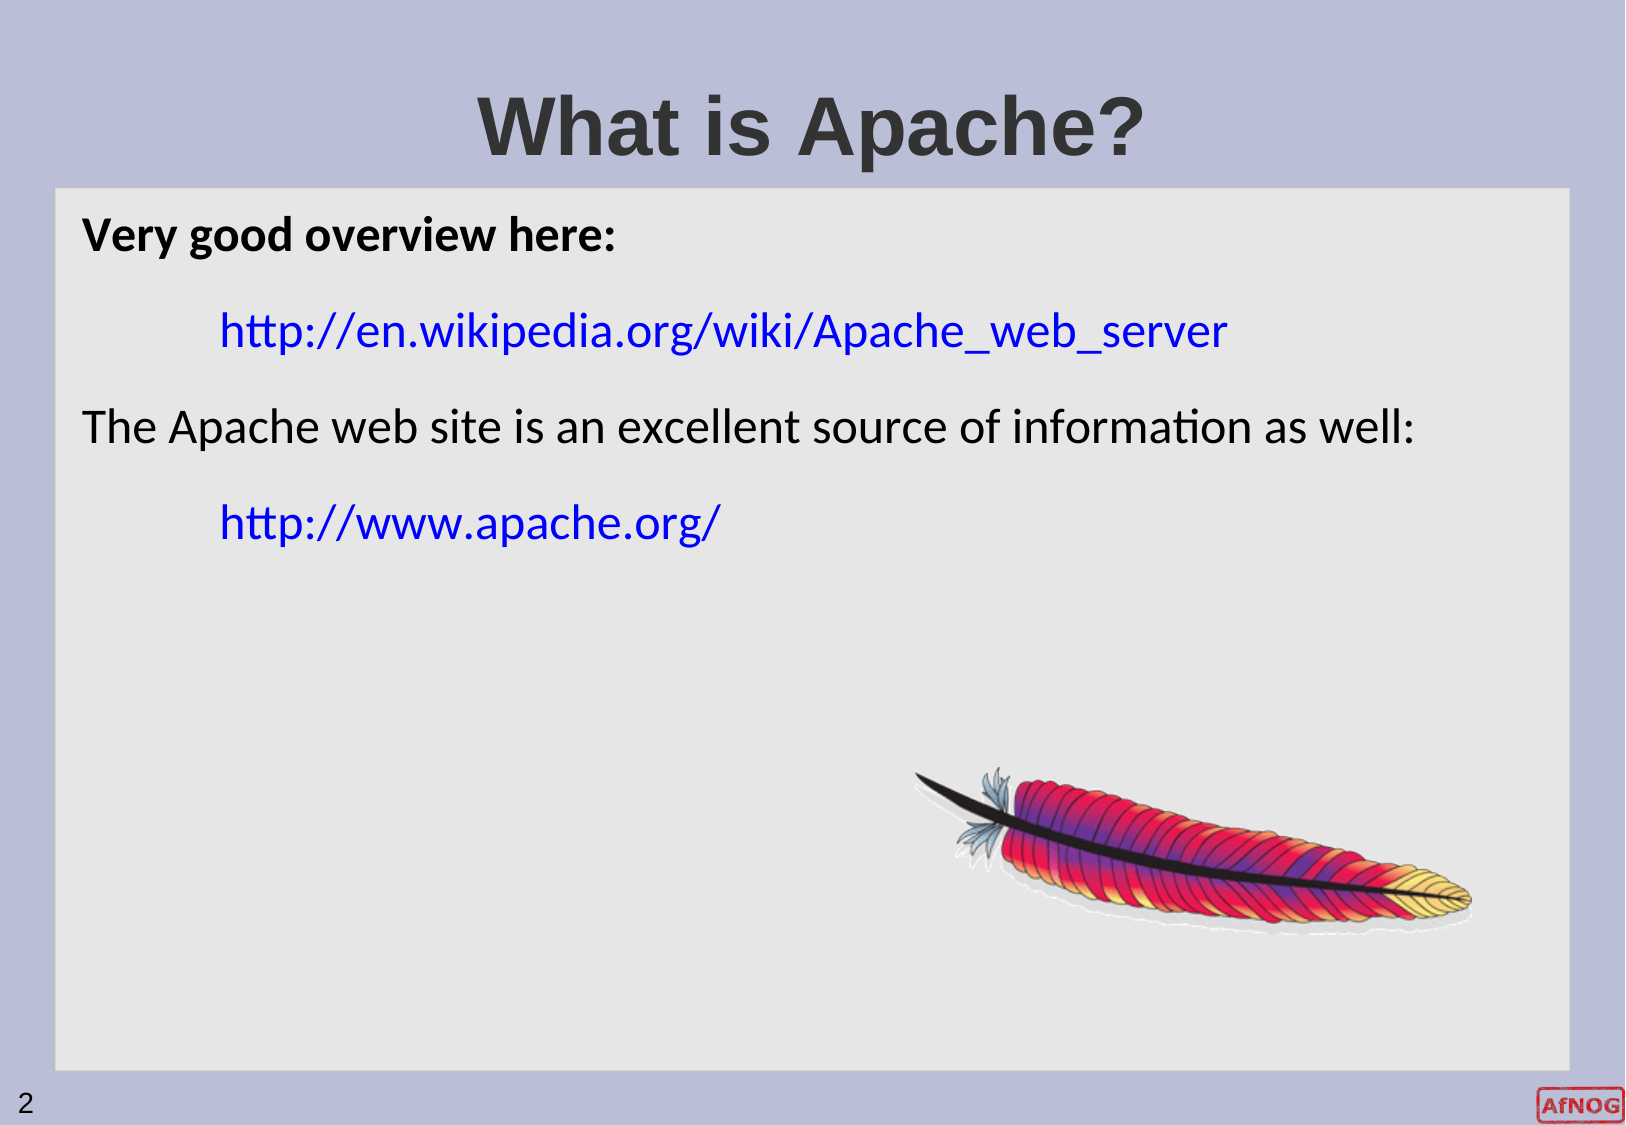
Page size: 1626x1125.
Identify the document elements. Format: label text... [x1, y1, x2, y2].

picture [915, 767, 1472, 935]
picture [1535, 1085, 1626, 1125]
title What is Apache? [54, 44, 1571, 215]
list Very good overview here: http://en.wikipedia.org/wiki/Apache_web_server The Apache web site is an excellent source of information as well: http://www.apache.org/ [81, 214, 1560, 1045]
